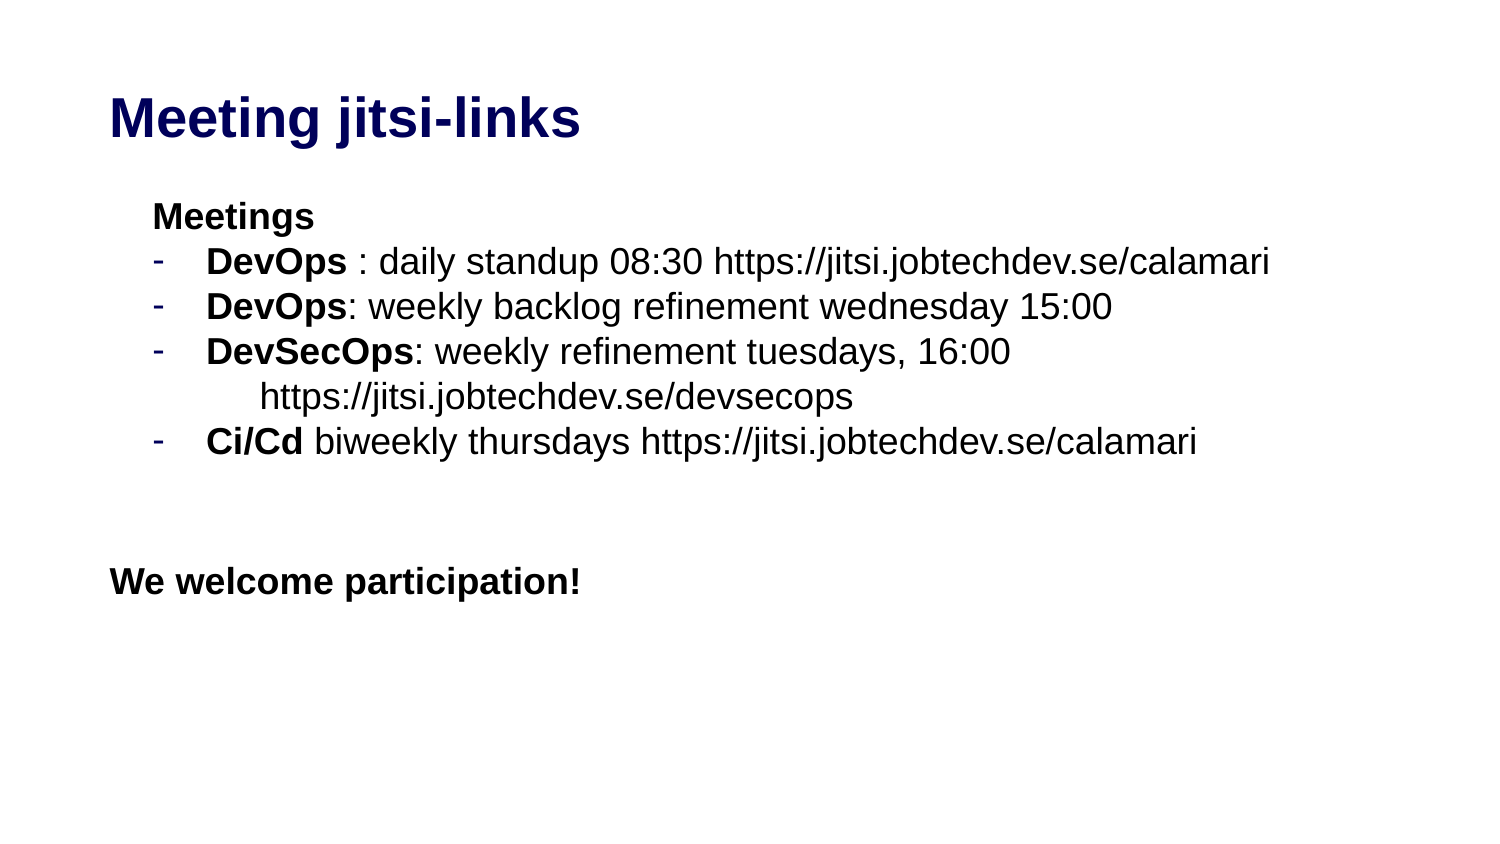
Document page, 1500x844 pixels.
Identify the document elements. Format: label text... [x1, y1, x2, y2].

title Meeting jitsi-links [94, 53, 1312, 164]
list Meetings DevOps : daily standup 08:30 https://jitsi.jobtechdev.se/calamari DevOps: weekly backlog refinement wednesday 15:00 DevSecOps: weekly refinement tuesdays, 16:00 https://jitsi.jobtechdev.se/devsecops Ci/Cd biweekly thursdays https://jitsi.jobtechdev.se/calamari We welcome participation! [94, 177, 1312, 739]
